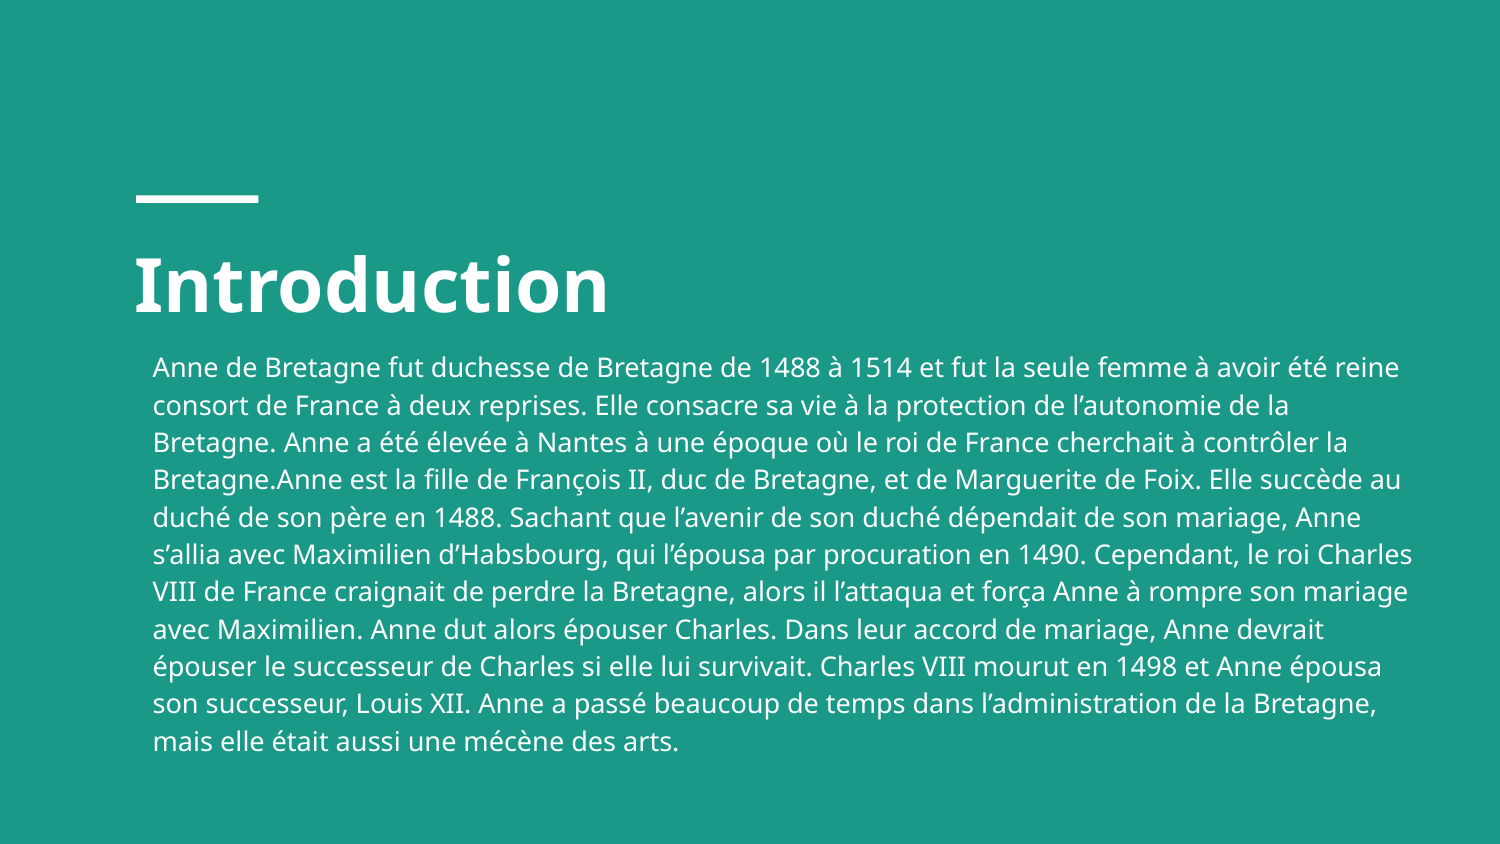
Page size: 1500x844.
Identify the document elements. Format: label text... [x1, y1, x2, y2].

title Introduction [119, 216, 1381, 364]
text_box Anne de Bretagne fut duchesse de Bretagne de 1488 à 1514 et fut la seule femme à avoir été reine consort de France à deux reprises. Elle consacre sa vie à la protection de l’autonomie de la Bretagne. Anne a été élevée à Nantes à une époque où le roi de France cherchait à contrôler la Bretagne.Anne est la fille de François II, duc de Bretagne, et de Marguerite de Foix. Elle succède au duché de son père en 1488. Sachant que l’avenir de son duché dépendait de son mariage, Anne s’allia avec Maximilien d’Habsbourg, qui l’épousa par procuration en 1490. Cependant, le roi Charles VIII de France craignait de perdre la Bretagne, alors il l’attaqua et força Anne à rompre son mariage avec Maximilien. Anne dut alors épouser Charles. Dans leur accord de mariage, Anne devrait épouser le successeur de Charles si elle lui survivait. Charles VIII mourut en 1498 et Anne épousa son successeur, Louis XII. Anne a passé beaucoup de temps dans l’administration de la Bretagne, mais elle était aussi une mécène des arts. [137, 331, 1433, 797]
